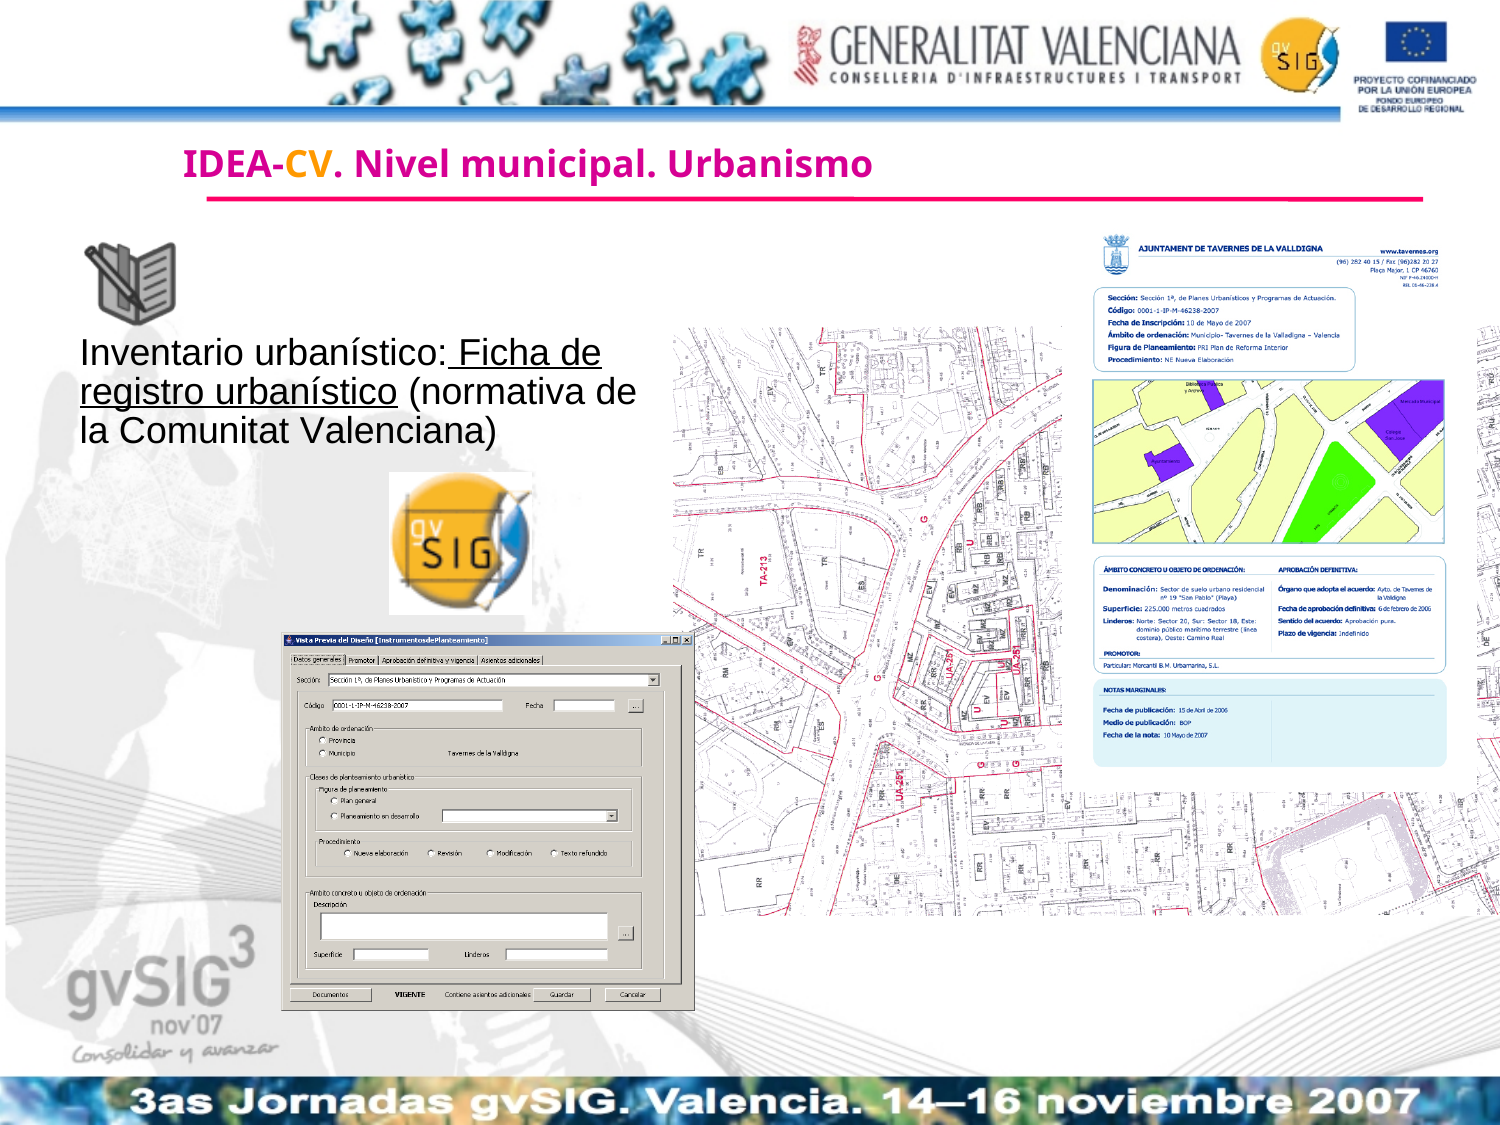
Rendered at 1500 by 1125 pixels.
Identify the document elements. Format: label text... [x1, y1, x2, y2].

picture [0, 0, 1500, 1125]
text_box IDEA-CV. Nivel municipal. Urbanismo [168, 123, 889, 197]
text_box Inventario urbanístico: Ficha de registro urbanístico (normativa de la Comunitat Valenciana) [64, 326, 673, 615]
